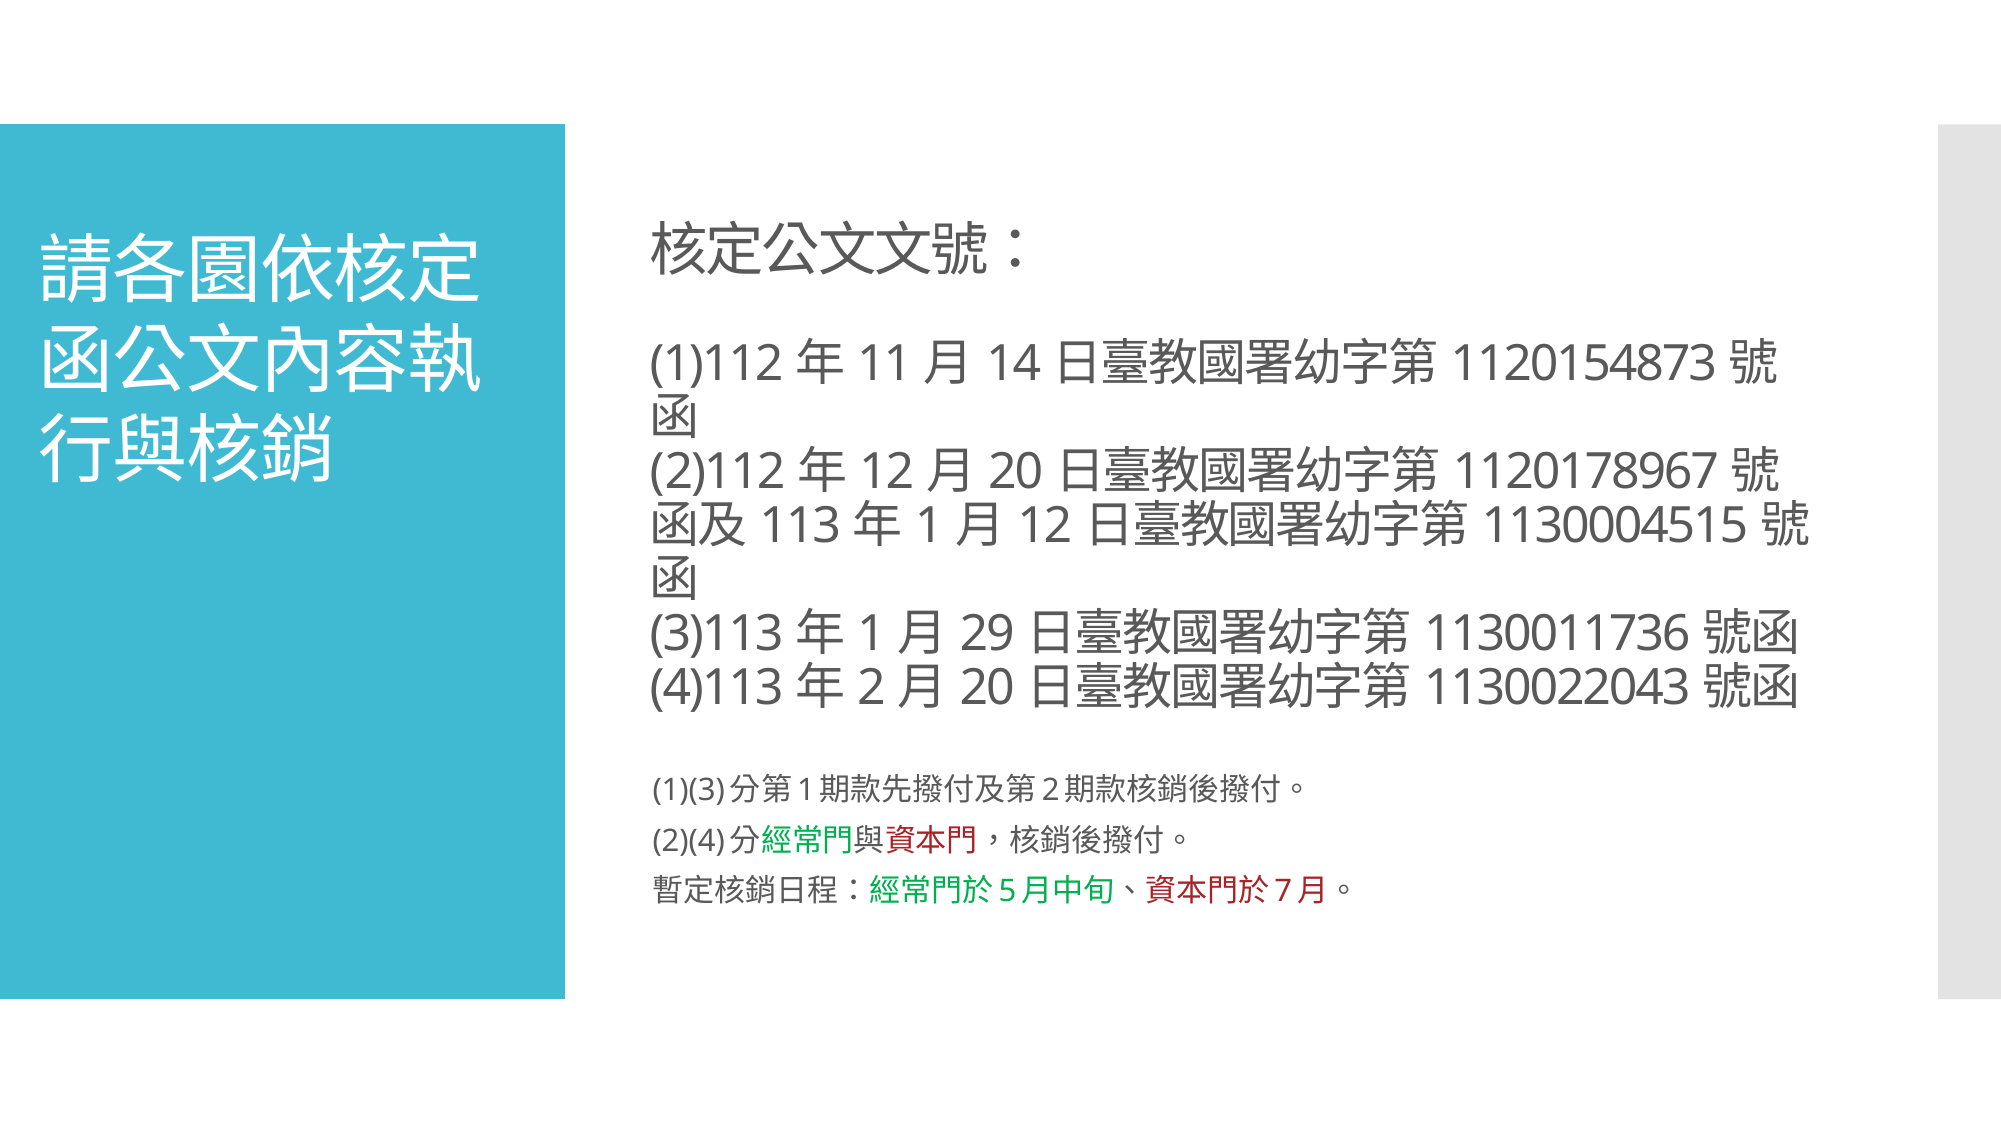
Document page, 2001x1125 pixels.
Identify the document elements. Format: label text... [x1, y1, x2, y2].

list (1)(3)分第1期款先撥付及第2期款核銷後撥付。 (2)(4)分經常門與資本門，核銷後撥付。 暫定核銷日程：經常門於5月中旬、資本門於7月。 [637, 766, 1838, 917]
text_box 請各園依核定函公文內容執行與核銷 [24, 214, 526, 499]
title 核定公文文號： (1)112年11月14日臺教國署幼字第1120154873號函 (​2)112年12月20日臺教國署幼字第1120178967號函及113年1月12日臺教國署幼字第1130004515號函 (3)113年1月29日臺教國署幼字第1130011736號函 (4)113年2月20日臺教國署幼字第1130022043號函 [634, 213, 1835, 747]
